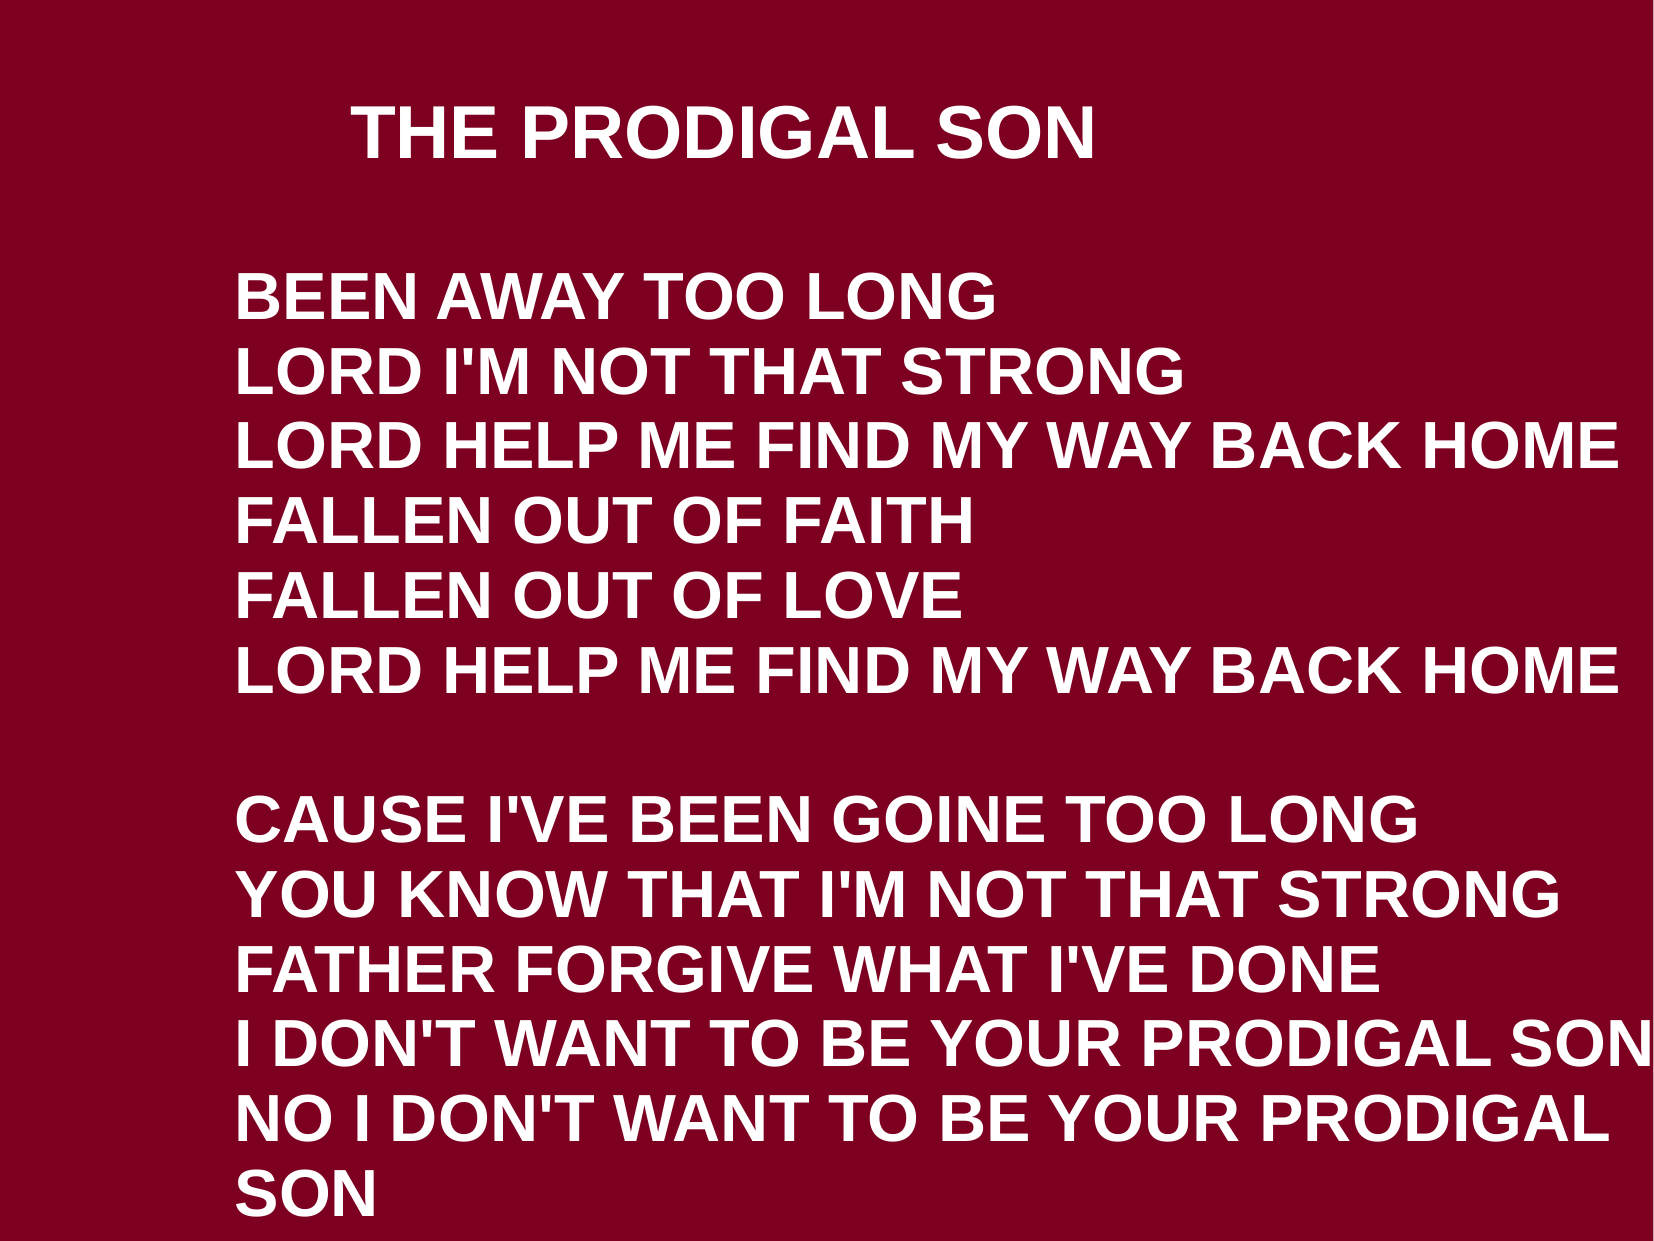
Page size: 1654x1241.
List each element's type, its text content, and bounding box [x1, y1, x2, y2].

text_box THE PRODIGAL SON BEEN AWAY TOO LONG LORD I'M NOT THAT STRONG LORD HELP ME FIND MY WAY BACK HOME FALLEN OUT OF FAITH FALLEN OUT OF LOVE LORD HELP ME FIND MY WAY BACK HOME CAUSE I'VE BEEN GOINE TOO LONG YOU KNOW THAT I'M NOT THAT STRONG FATHER FORGIVE WHAT I'VE DONE I DON'T WANT TO BE YOUR PRODIGAL SON NO I DON'T WANT TO BE YOUR PRODIGAL SON . [0, 0, 1654, 1241]
